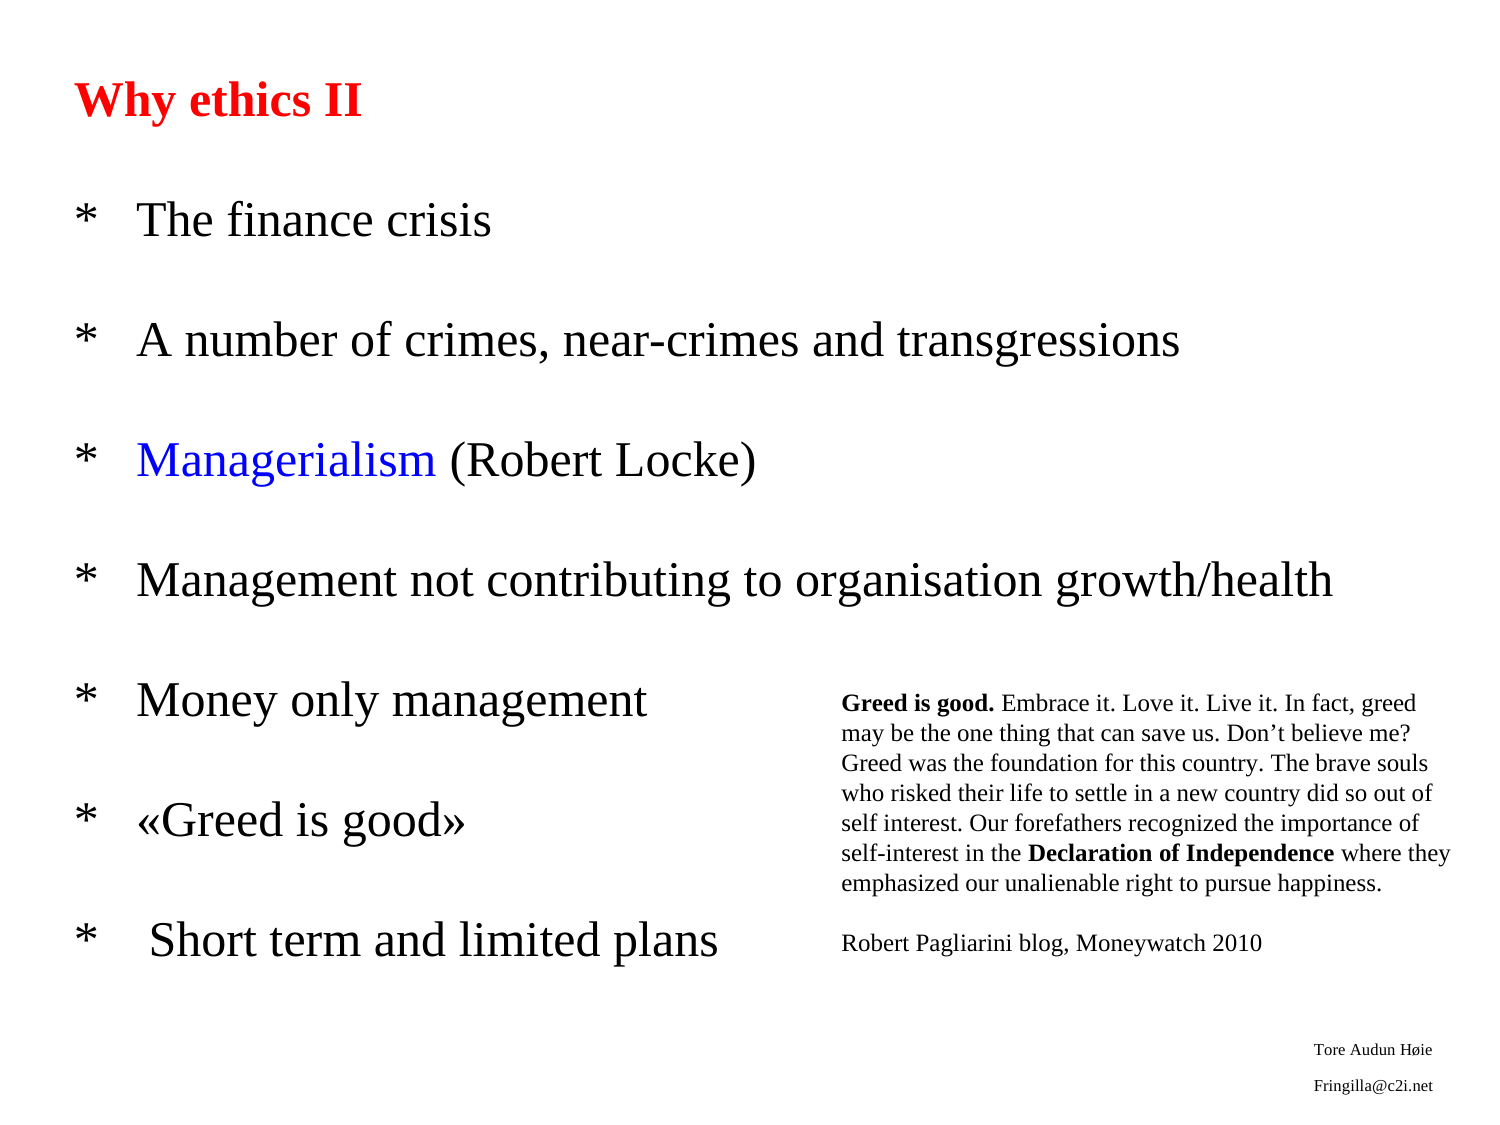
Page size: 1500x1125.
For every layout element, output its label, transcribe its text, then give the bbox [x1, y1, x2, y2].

text_box Tore Audun Høie Fringilla@c2i.net [1299, 1031, 1500, 1103]
text_box Greed is good. Embrace it. Love it. Live it. In fact, greed may be the one thing that can save us. Don’t believe me? Greed was the foundation for this country. The brave souls who risked their life to settle in a new country did so out of self interest. Our forefathers recognized the importance of self-interest in the Declaration of Independence where they emphasized our unalienable right to pursue happiness. Robert Pagliarini blog, Moneywatch 2010 [826, 679, 1477, 964]
text_box Why ethics II * The finance crisis * A number of crimes, near-crimes and transgressions * Managerialism (Robert Locke) * Management not contributing to organisation growth/health * Money only management * «Greed is good» * Short term and limited plans [59, 59, 1477, 974]
